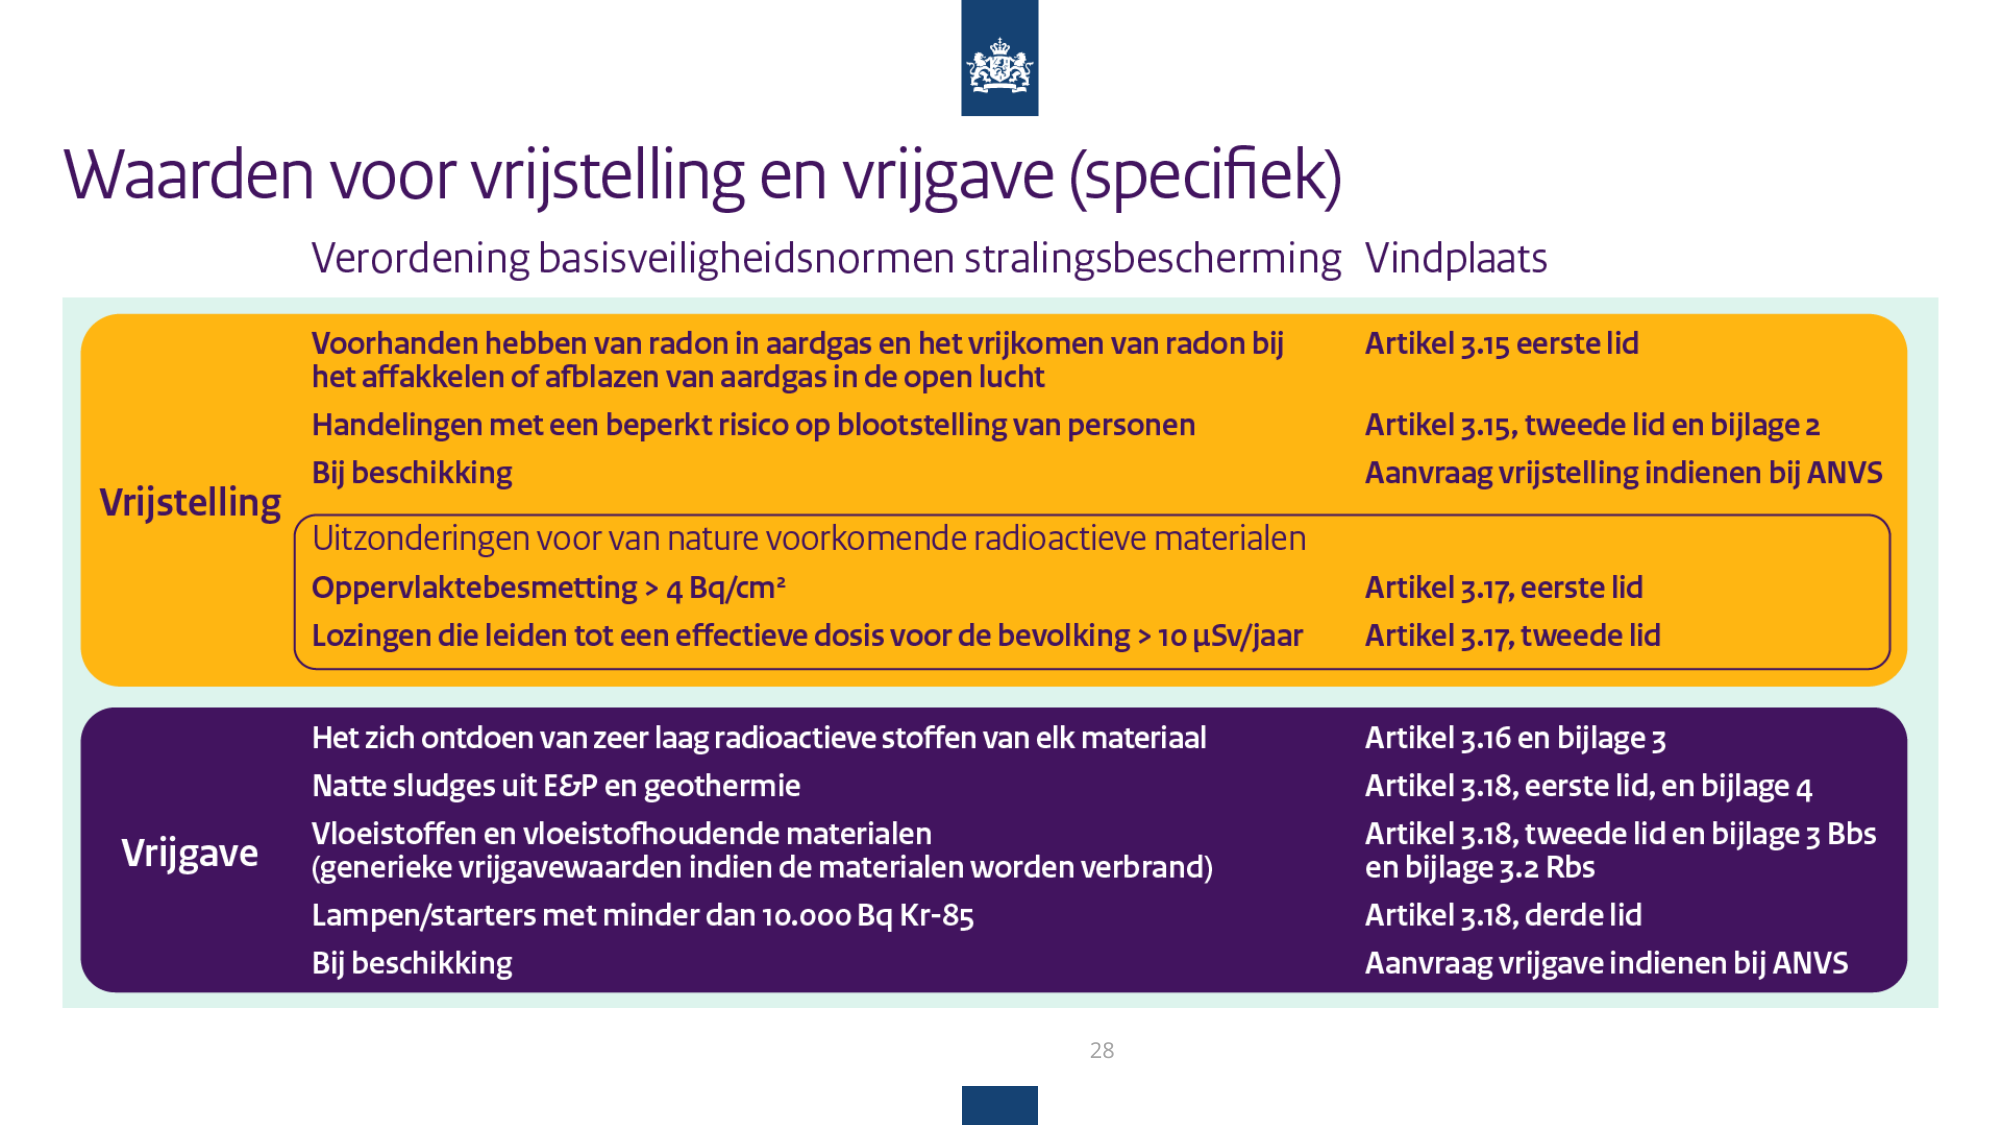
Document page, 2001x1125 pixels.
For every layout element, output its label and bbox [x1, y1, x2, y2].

text_box [1074, 1020, 1897, 1074]
picture [0, 117, 2000, 1008]
